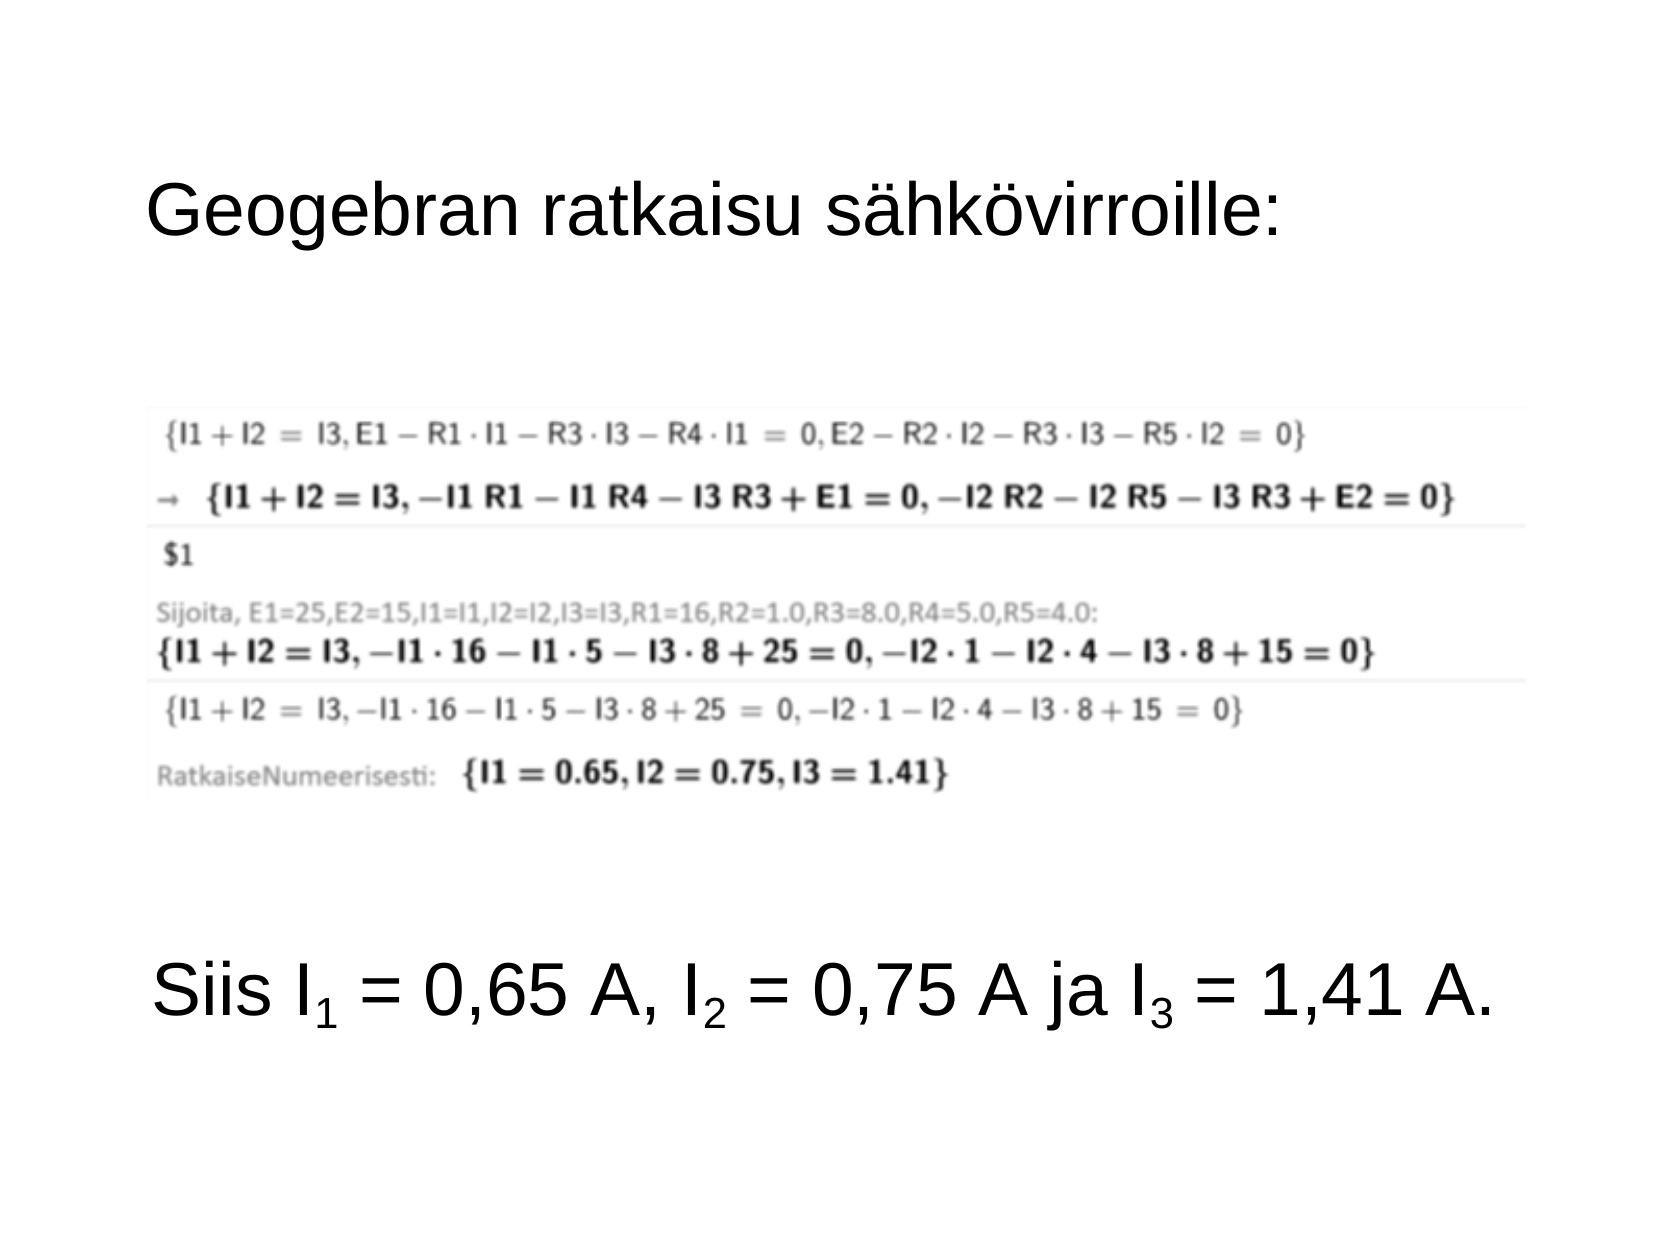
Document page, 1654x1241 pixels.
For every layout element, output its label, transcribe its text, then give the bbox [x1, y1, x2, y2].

text_box Geogebran ratkaisu sähkövirroille: [130, 153, 1300, 259]
picture [106, 330, 1565, 840]
text_box Siis I1 = 0,65 A, I2 = 0,75 A ja I3 = 1,41 A. [137, 933, 1512, 1045]
